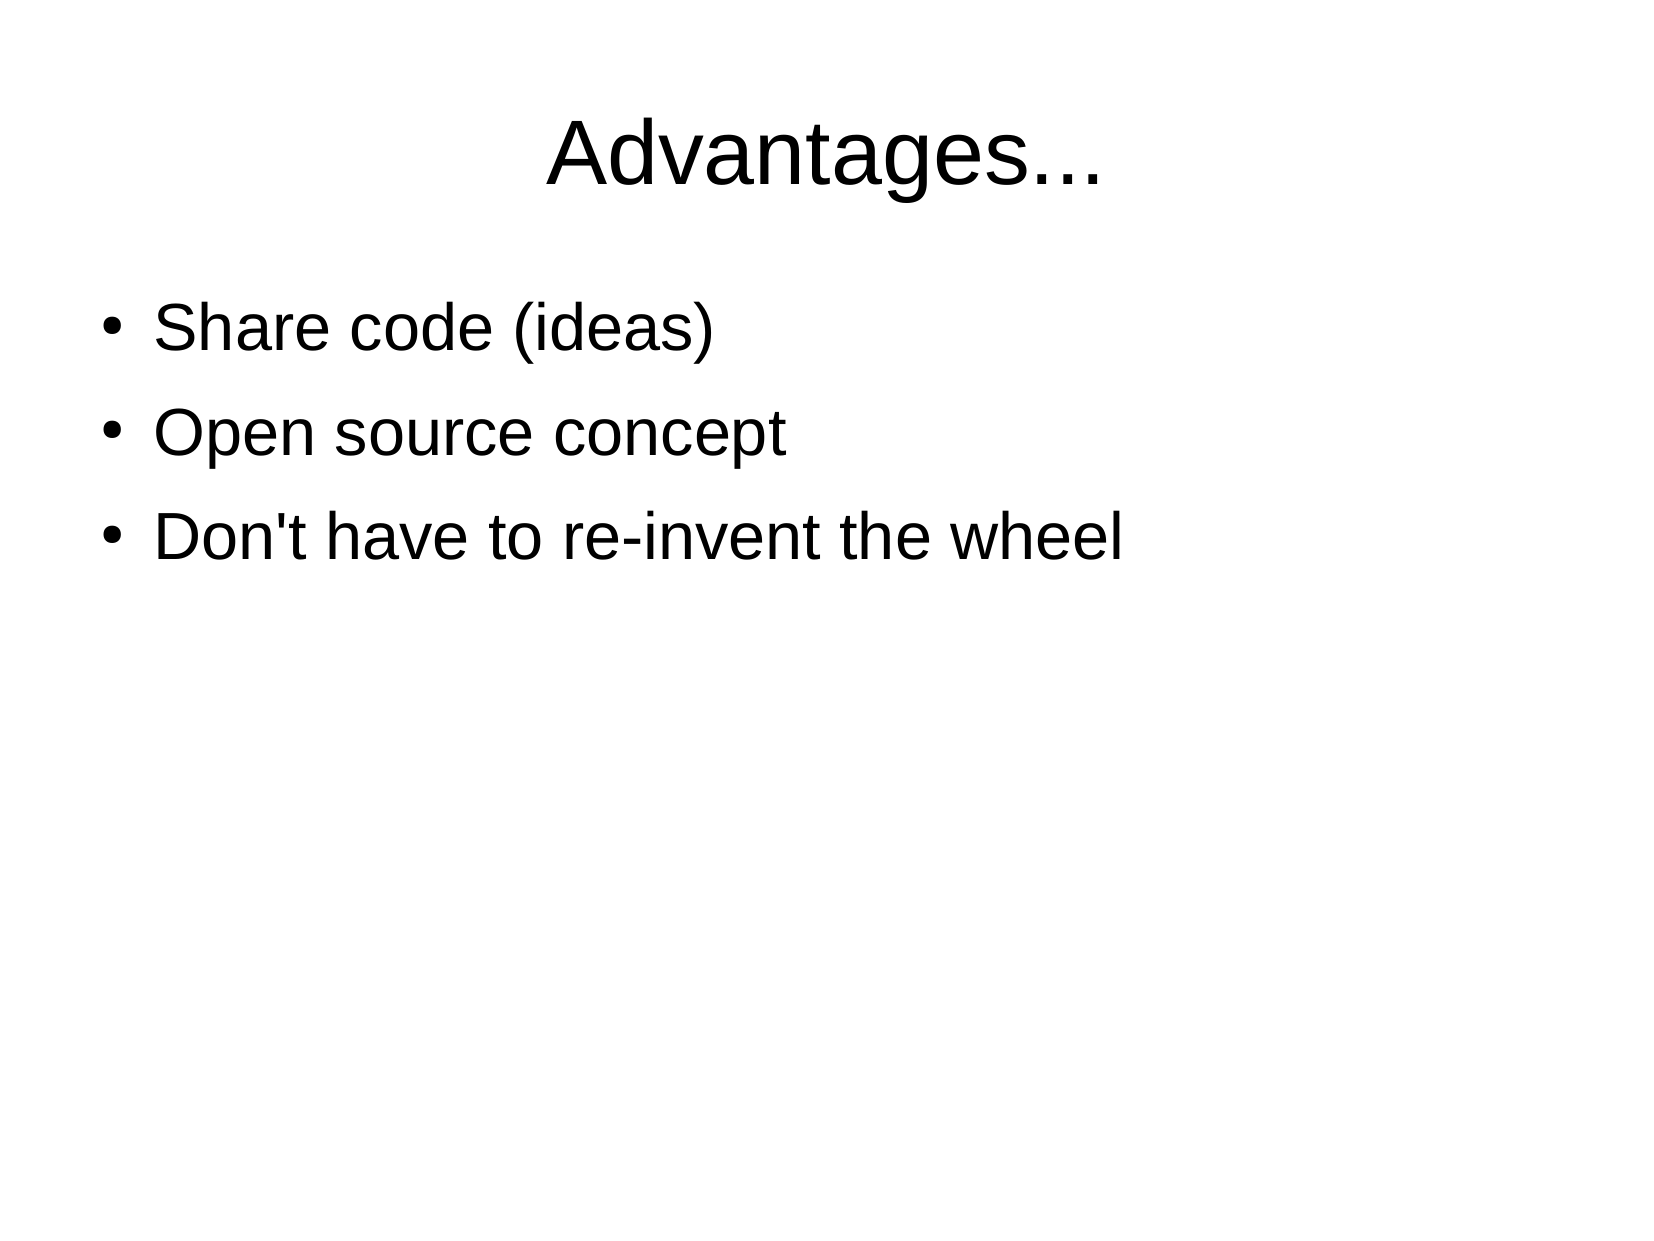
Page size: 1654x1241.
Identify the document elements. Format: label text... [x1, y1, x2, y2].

title Advantages... [82, 49, 1571, 257]
list Share code (ideas) Open source concept Don't have to re-invent the wheel [82, 290, 1571, 1010]
